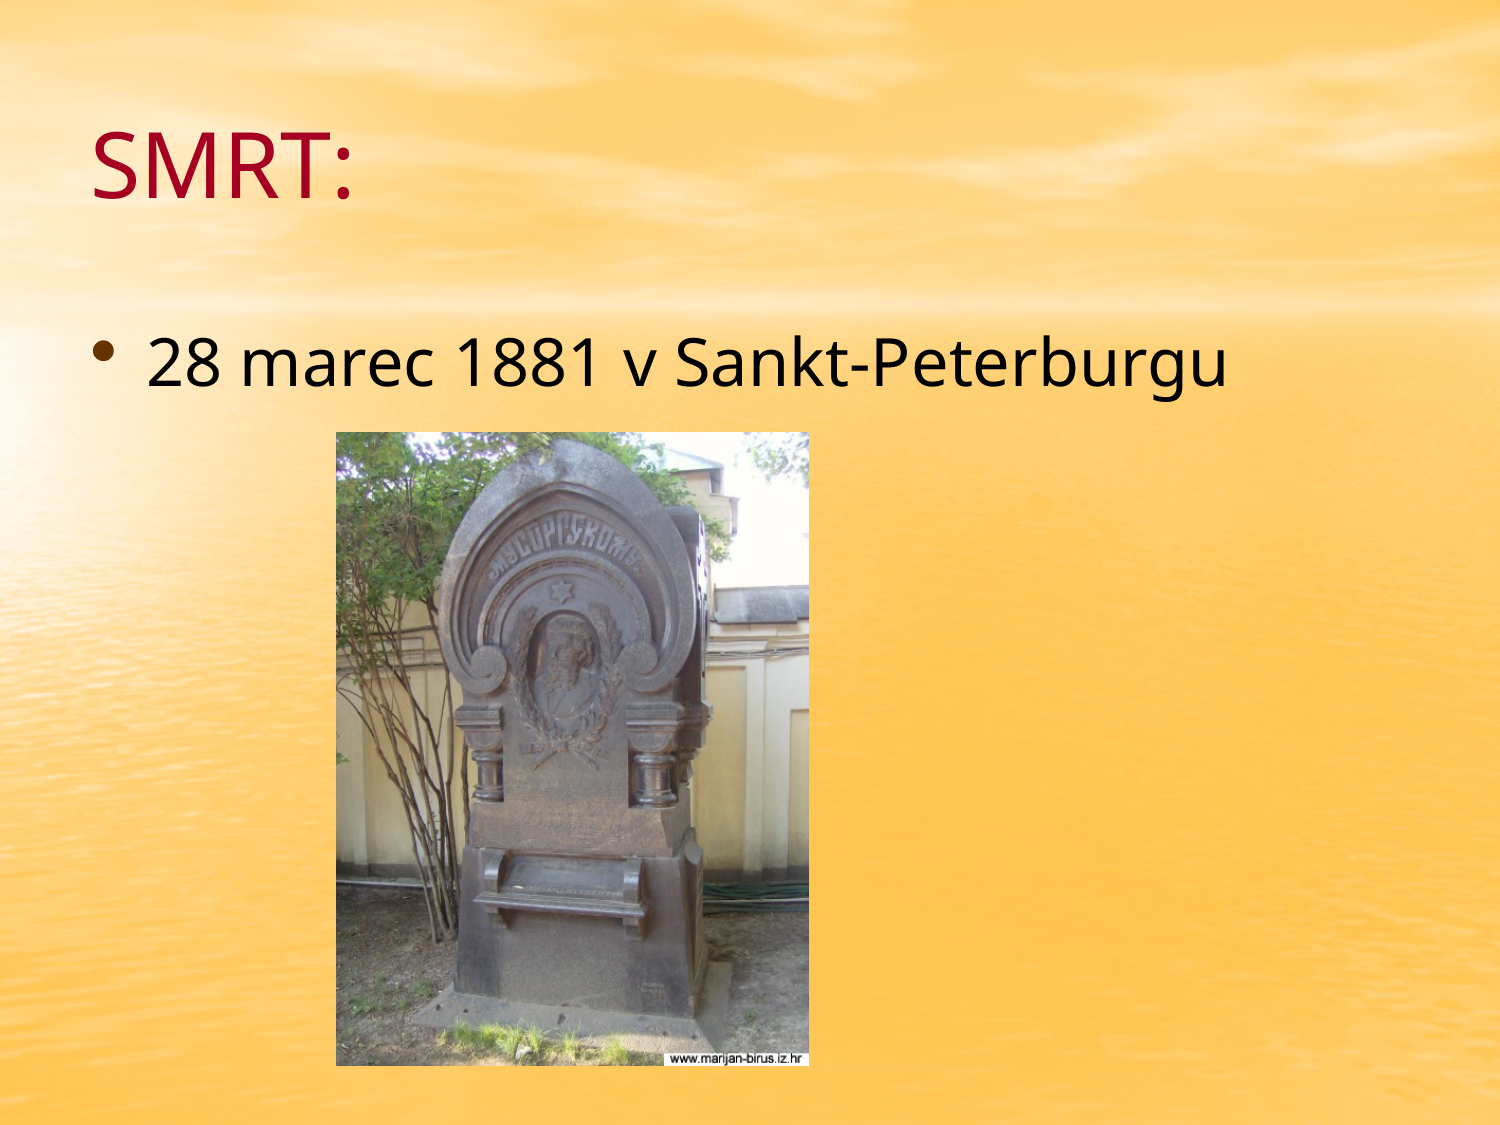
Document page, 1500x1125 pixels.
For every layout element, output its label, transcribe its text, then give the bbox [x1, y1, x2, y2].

picture [0, 0, 1500, 1125]
list 28 marec 1881 v Sankt-Peterburgu [75, 312, 1425, 988]
title SMRT: [75, 47, 1425, 275]
